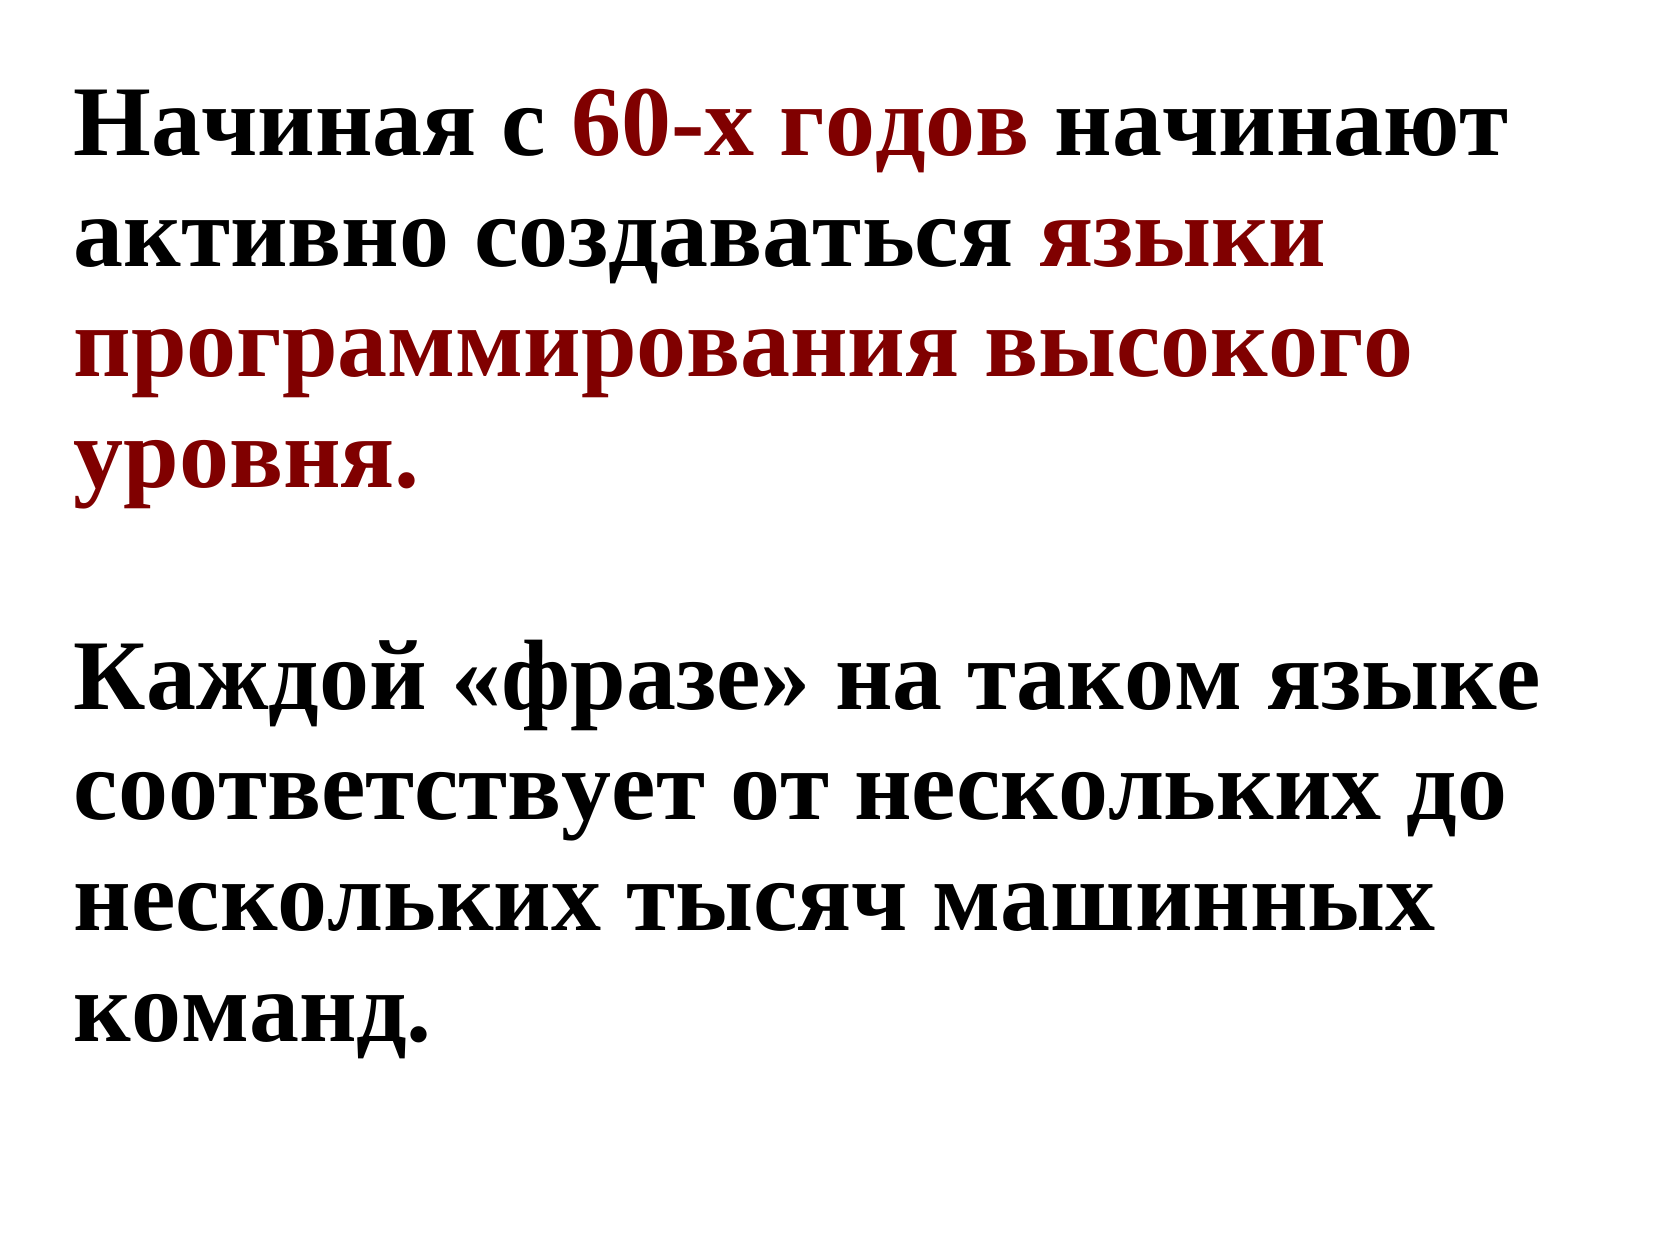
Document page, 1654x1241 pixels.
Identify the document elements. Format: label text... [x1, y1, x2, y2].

text_box Начиная с 60-х годов начинают активно создаваться языки программирования высокого уровня. Каждой «фразе» на таком языке соответствует от нескольких до нескольких тысяч машинных команд. [59, 59, 1595, 1071]
